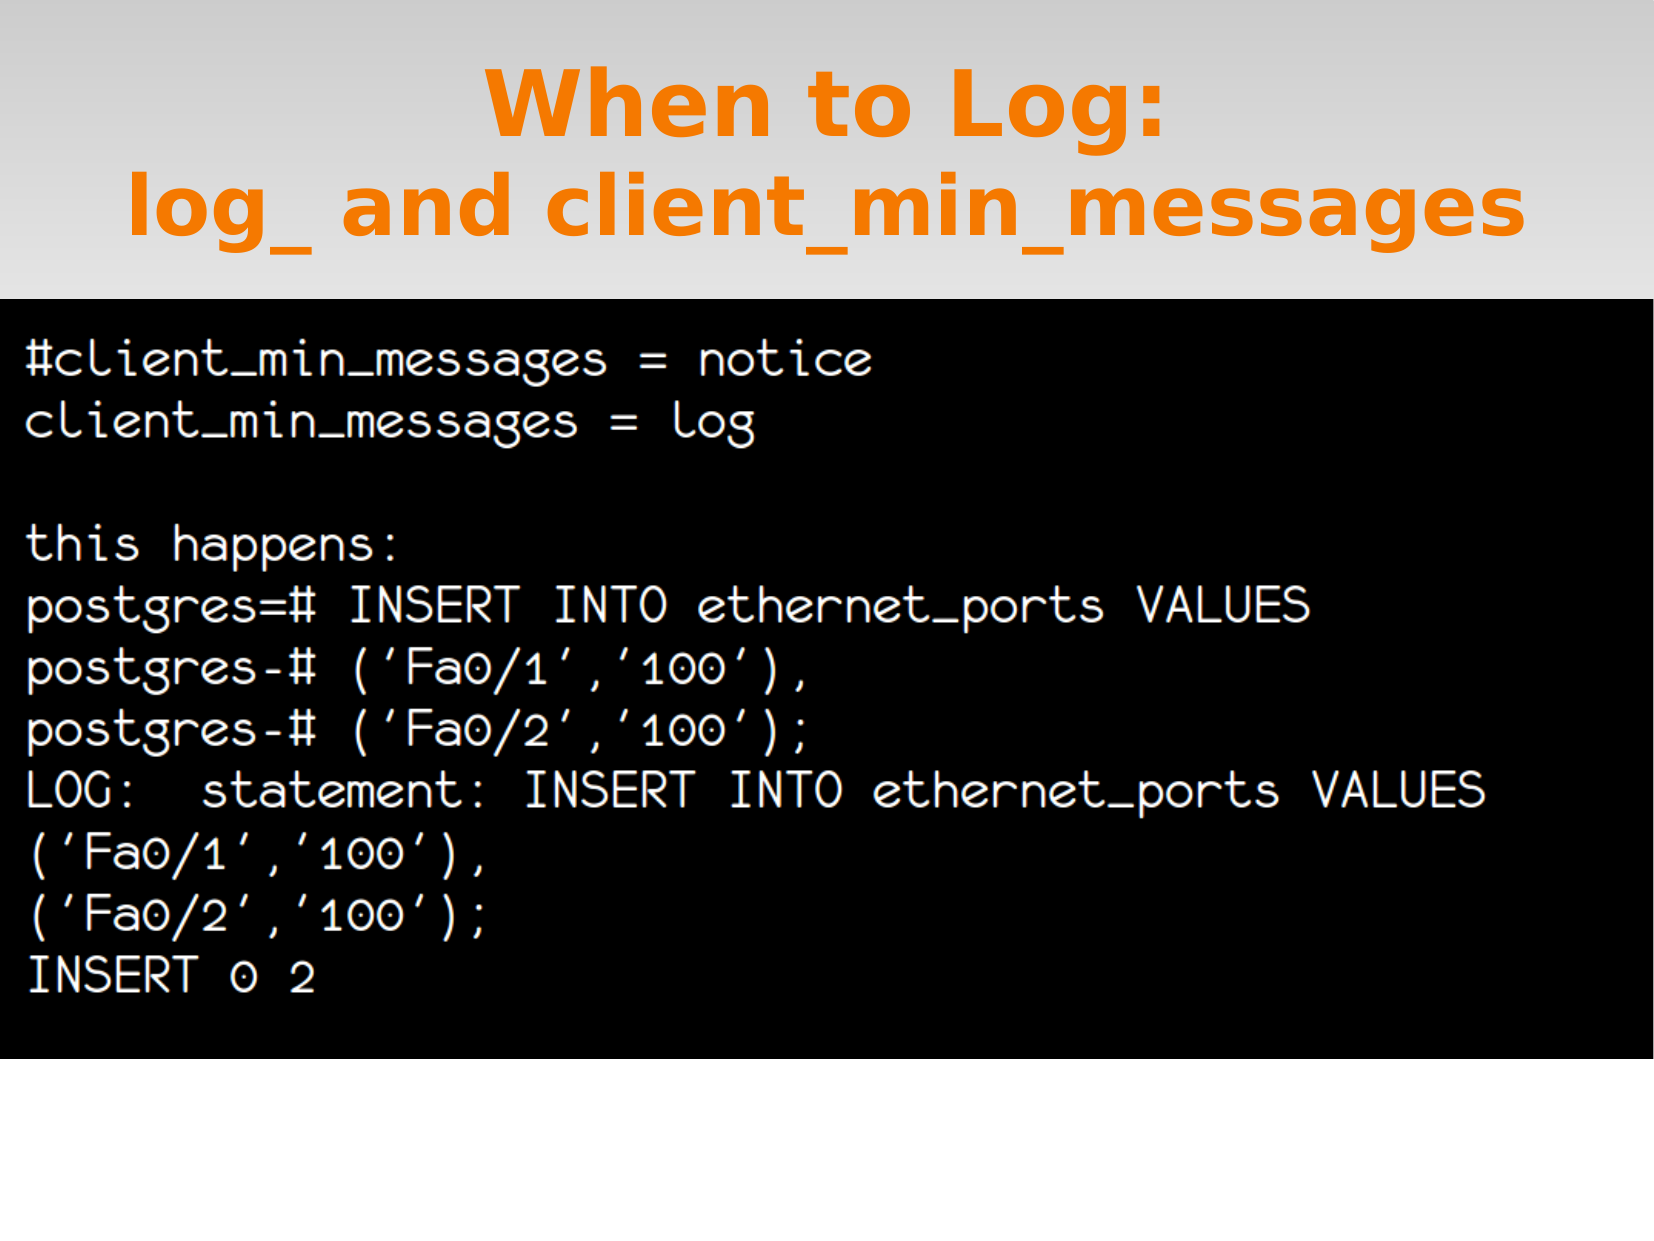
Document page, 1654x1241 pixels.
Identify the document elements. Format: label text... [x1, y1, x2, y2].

picture [0, 299, 1654, 1059]
title When to Log: log_ and client_min_messages [82, 49, 1571, 257]
